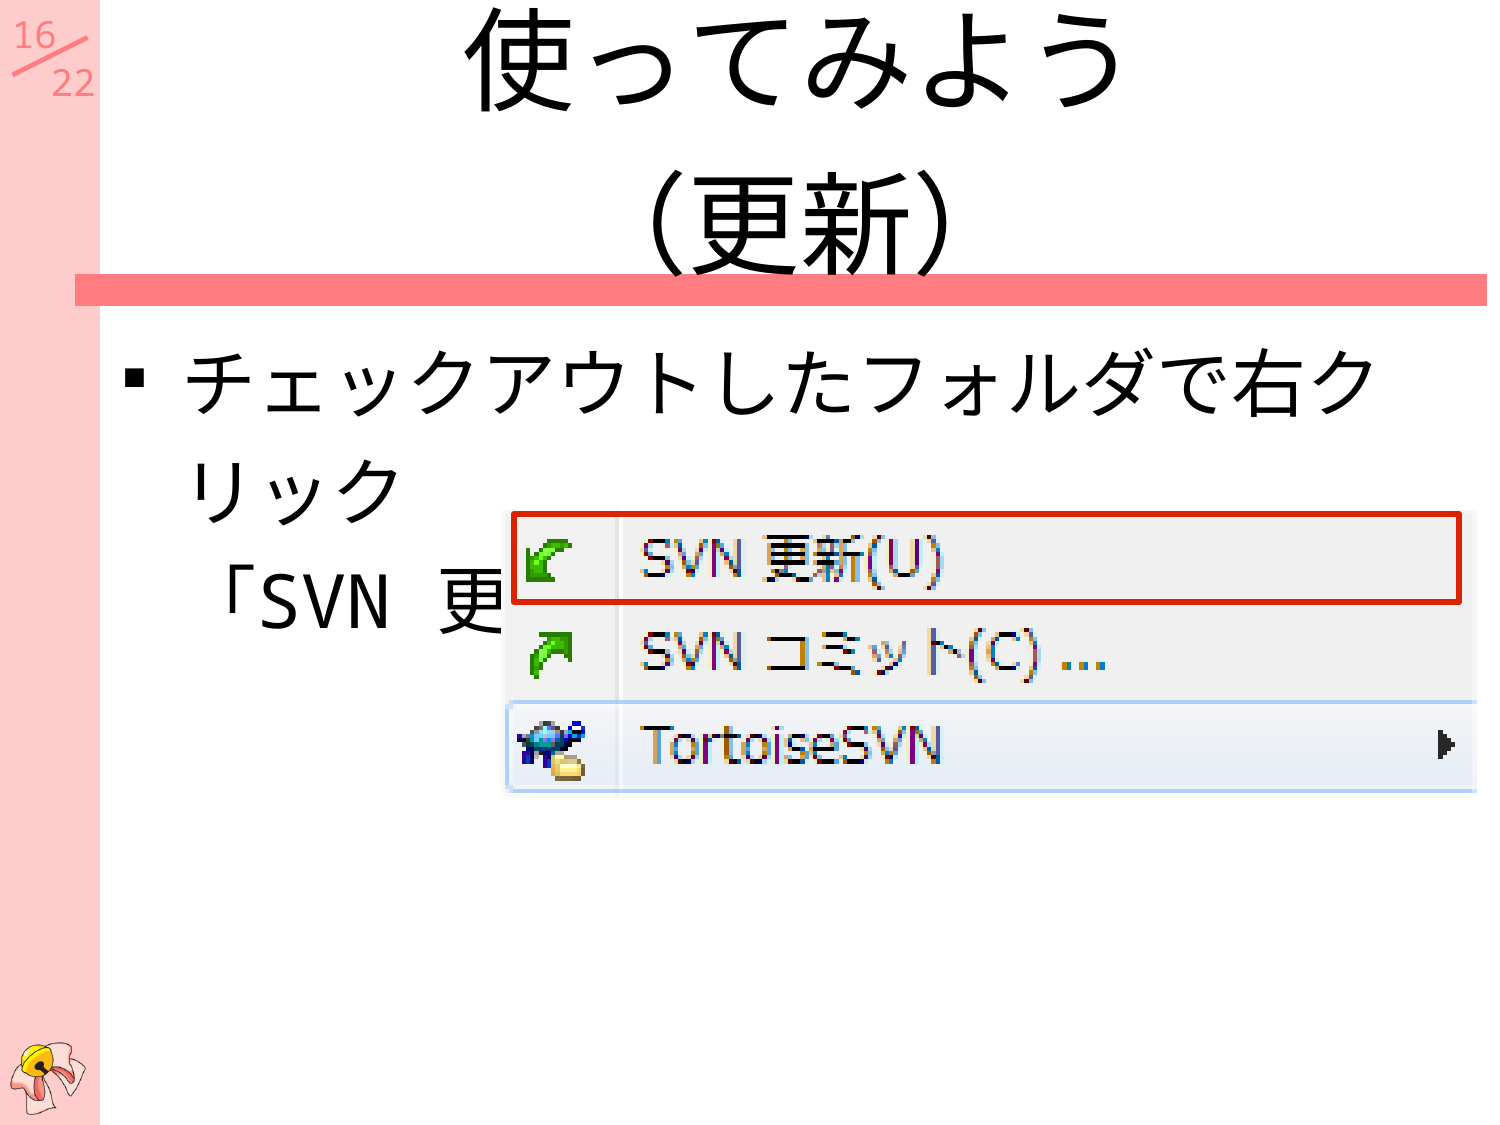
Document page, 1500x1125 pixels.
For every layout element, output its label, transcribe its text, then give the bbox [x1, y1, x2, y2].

list チェックアウトしたフォルダで右クリック 「SVN 更新」 編集済みのファイルがあっても安全 編集を破棄してリポジトリの最新版に したい場合は「元に戻す」 [125, 324, 1476, 1090]
picture [501, 510, 1477, 798]
picture [10, 1042, 86, 1115]
title 使ってみよう （更新） [125, 14, 1476, 257]
